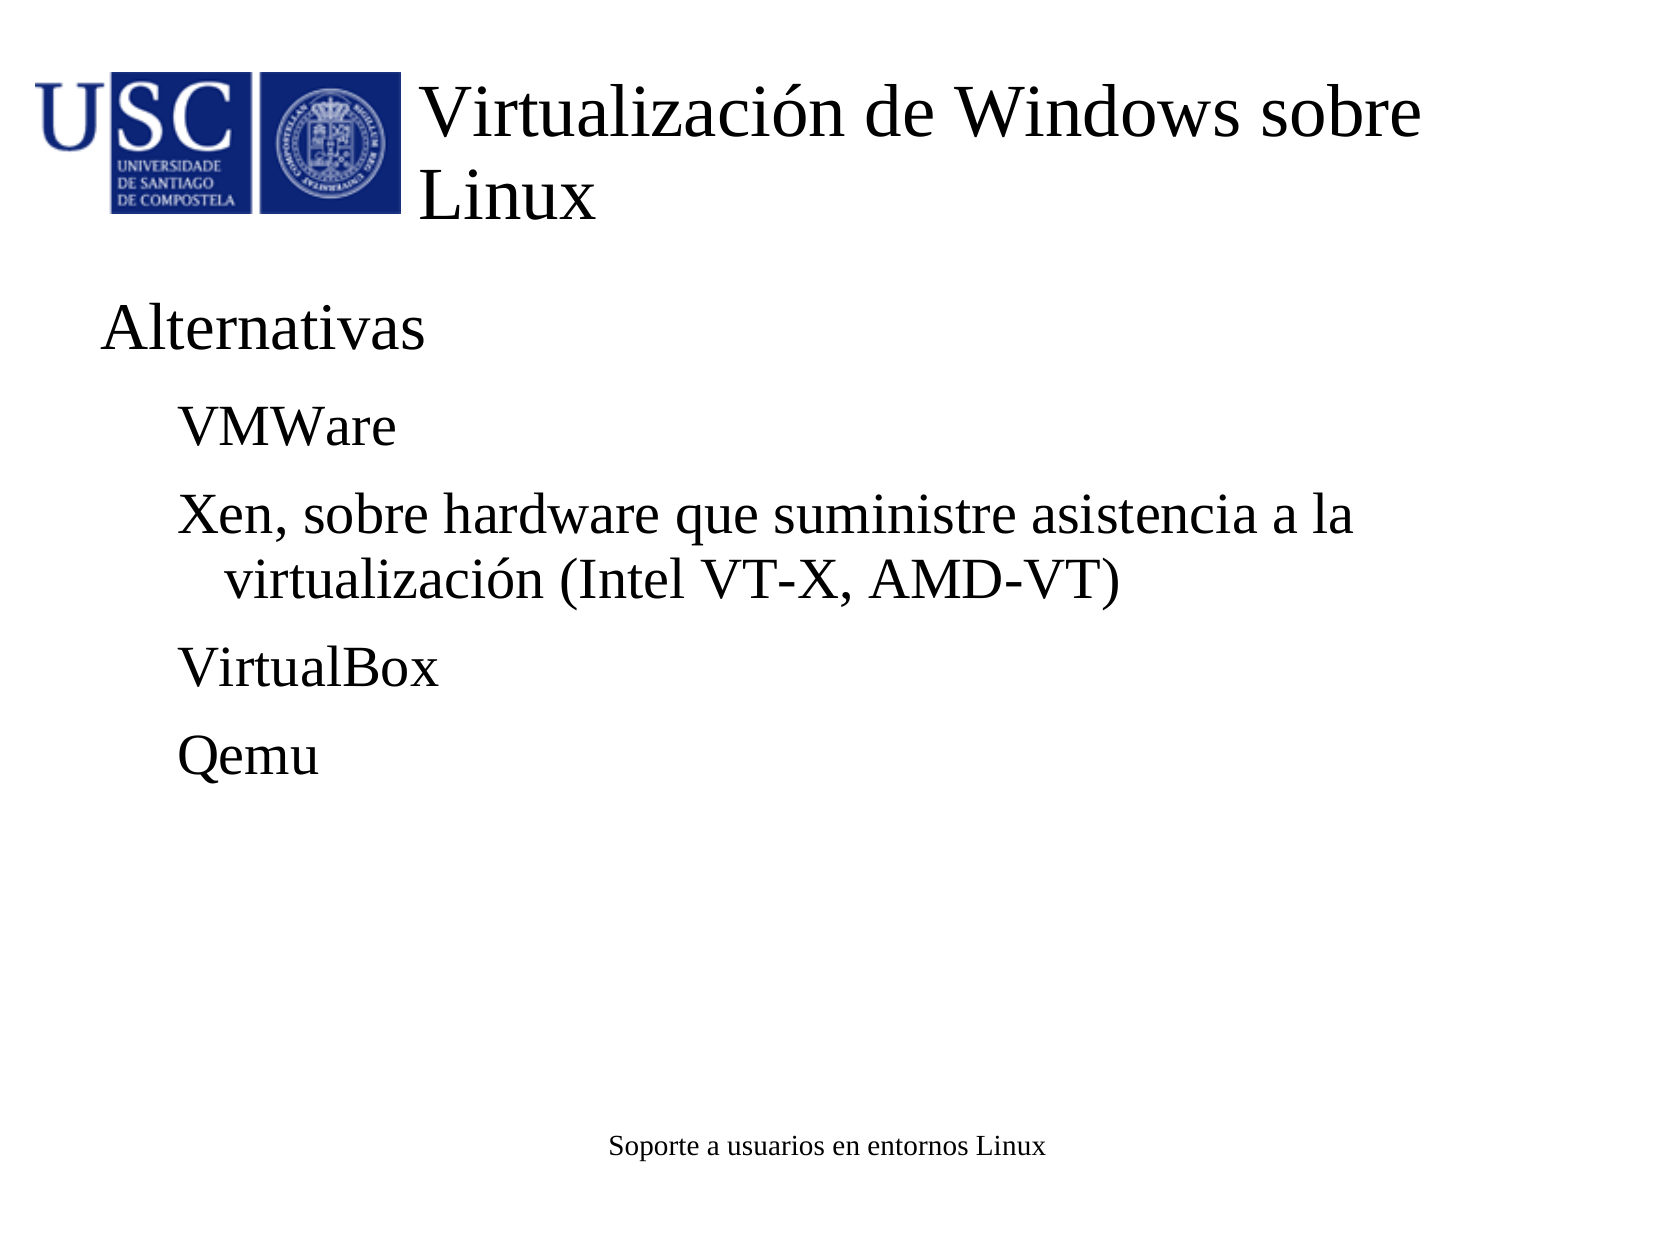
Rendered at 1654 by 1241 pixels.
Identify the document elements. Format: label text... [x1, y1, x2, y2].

list Alternativas VMWare Xen, sobre hardware que suministre asistencia a la virtualización (Intel VT-X, AMD-VT) VirtualBox Qemu [82, 290, 1571, 1109]
title Virtualización de Windows sobre Linux [418, 49, 1571, 257]
picture [35, 72, 401, 214]
